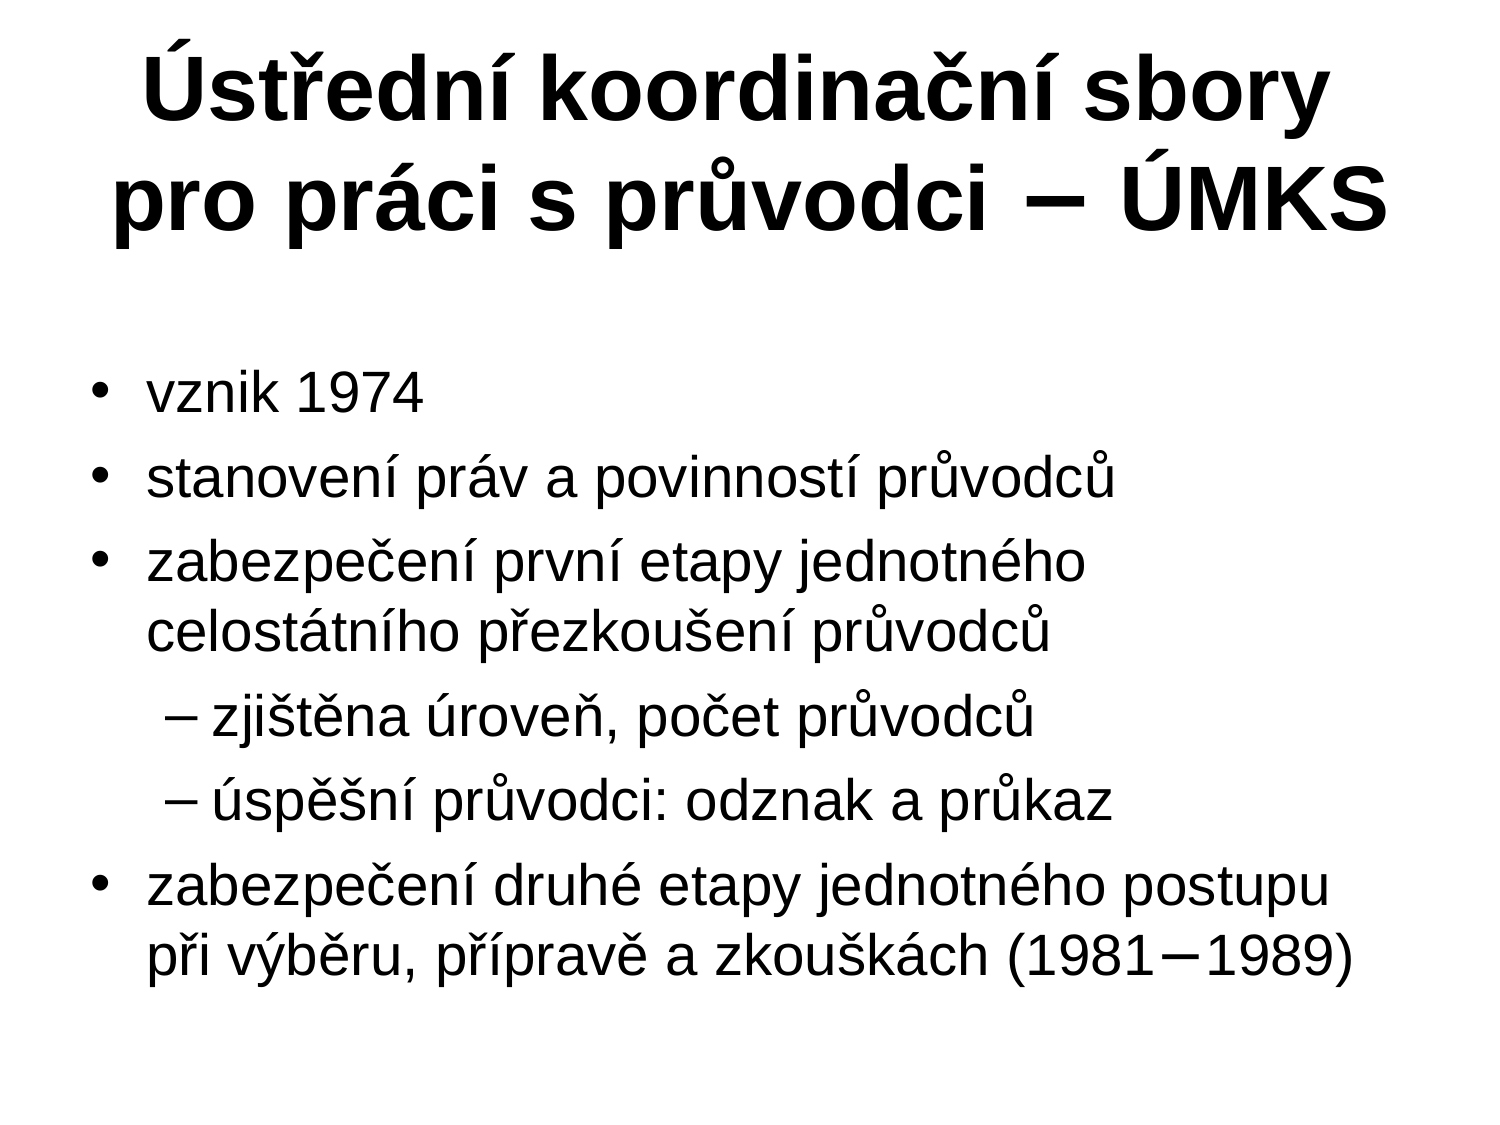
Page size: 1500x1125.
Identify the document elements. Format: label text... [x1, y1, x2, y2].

title Ústřední koordinační sbory pro práci s průvodci − ÚMKS [75, 21, 1426, 257]
list vznik 1974 stanovení práv a povinností průvodců zabezpečení první etapy jednotného celostátního přezkoušení průvodců zjištěna úroveň, počet průvodců úspěšní průvodci: odznak a průkaz zabezpečení druhé etapy jednotného postupu při výběru, přípravě a zkouškách (1981−1989) [75, 262, 1426, 1080]
